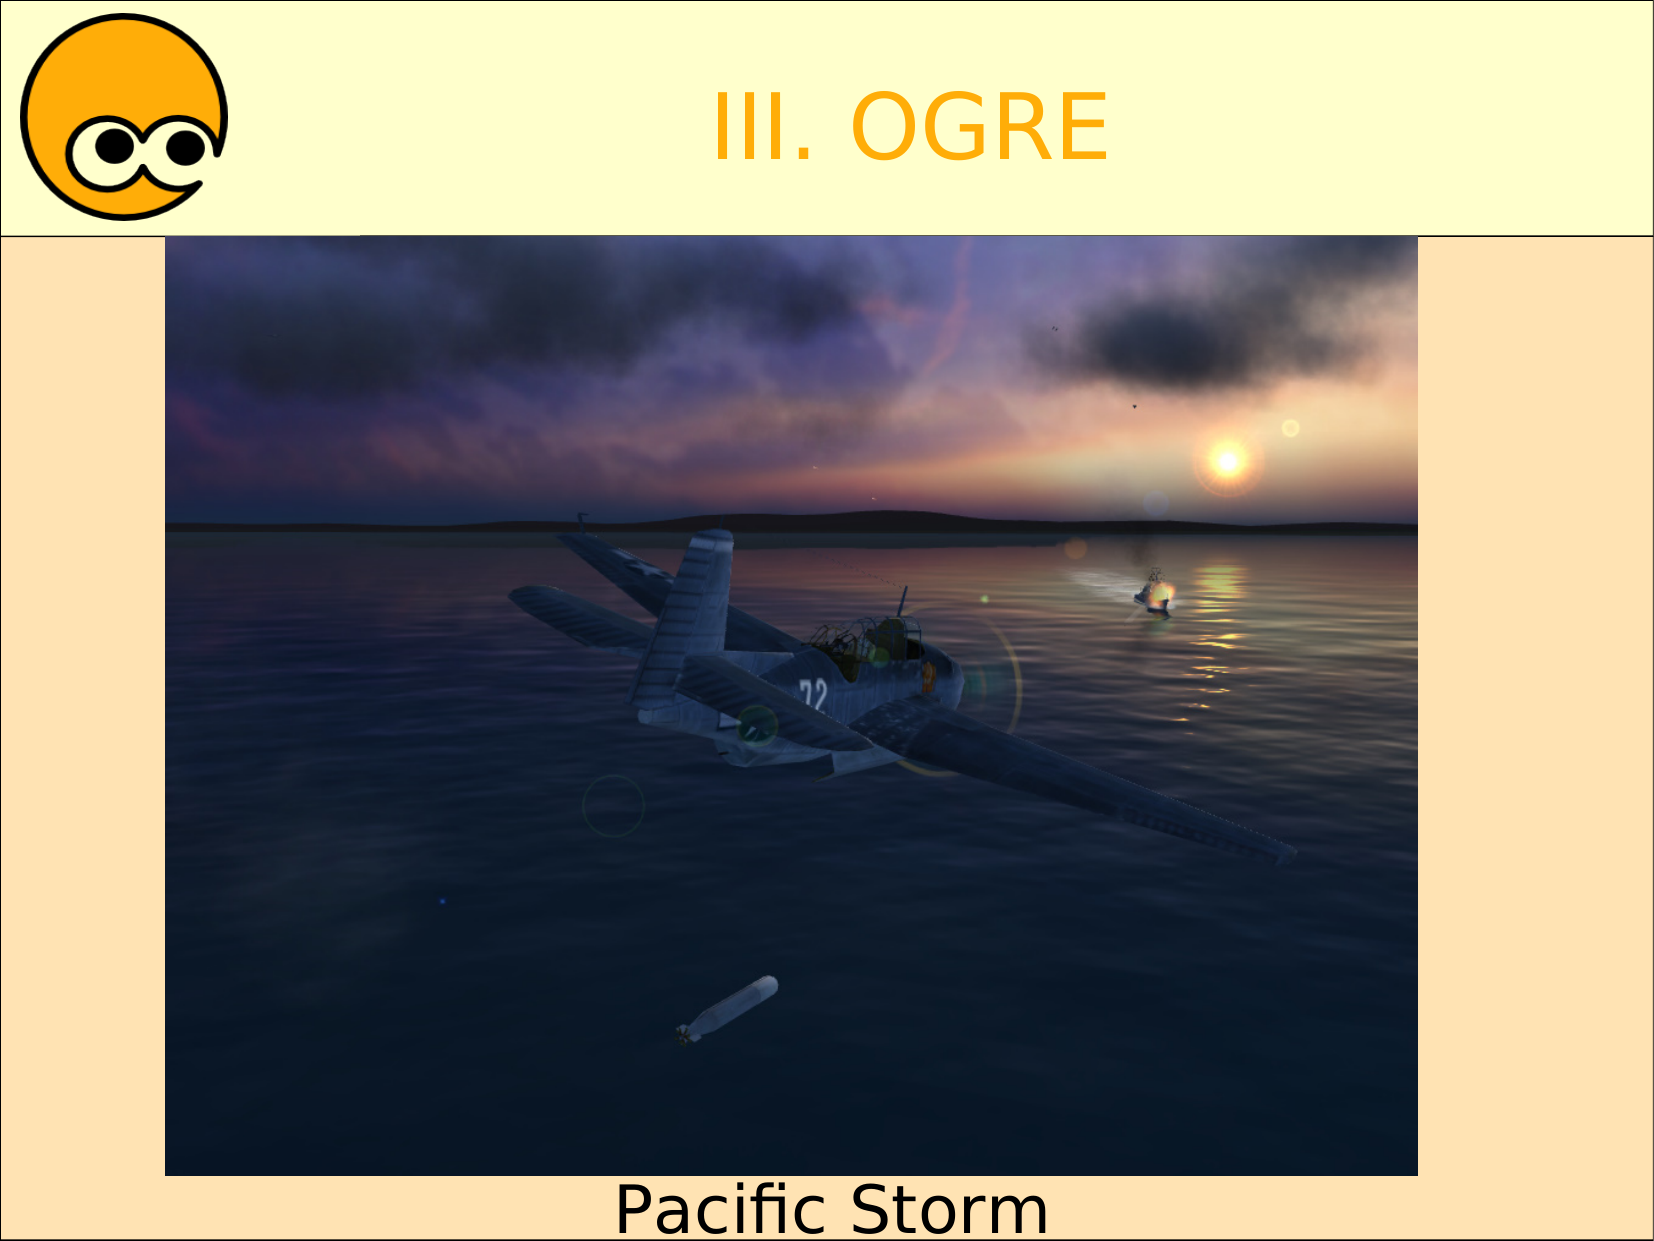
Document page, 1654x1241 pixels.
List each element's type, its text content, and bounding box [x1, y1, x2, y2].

picture [165, 236, 1418, 1176]
subtitle Pacific Storm [88, 1171, 1577, 1241]
title III. OGRE [252, 28, 1571, 228]
picture [20, 13, 228, 221]
